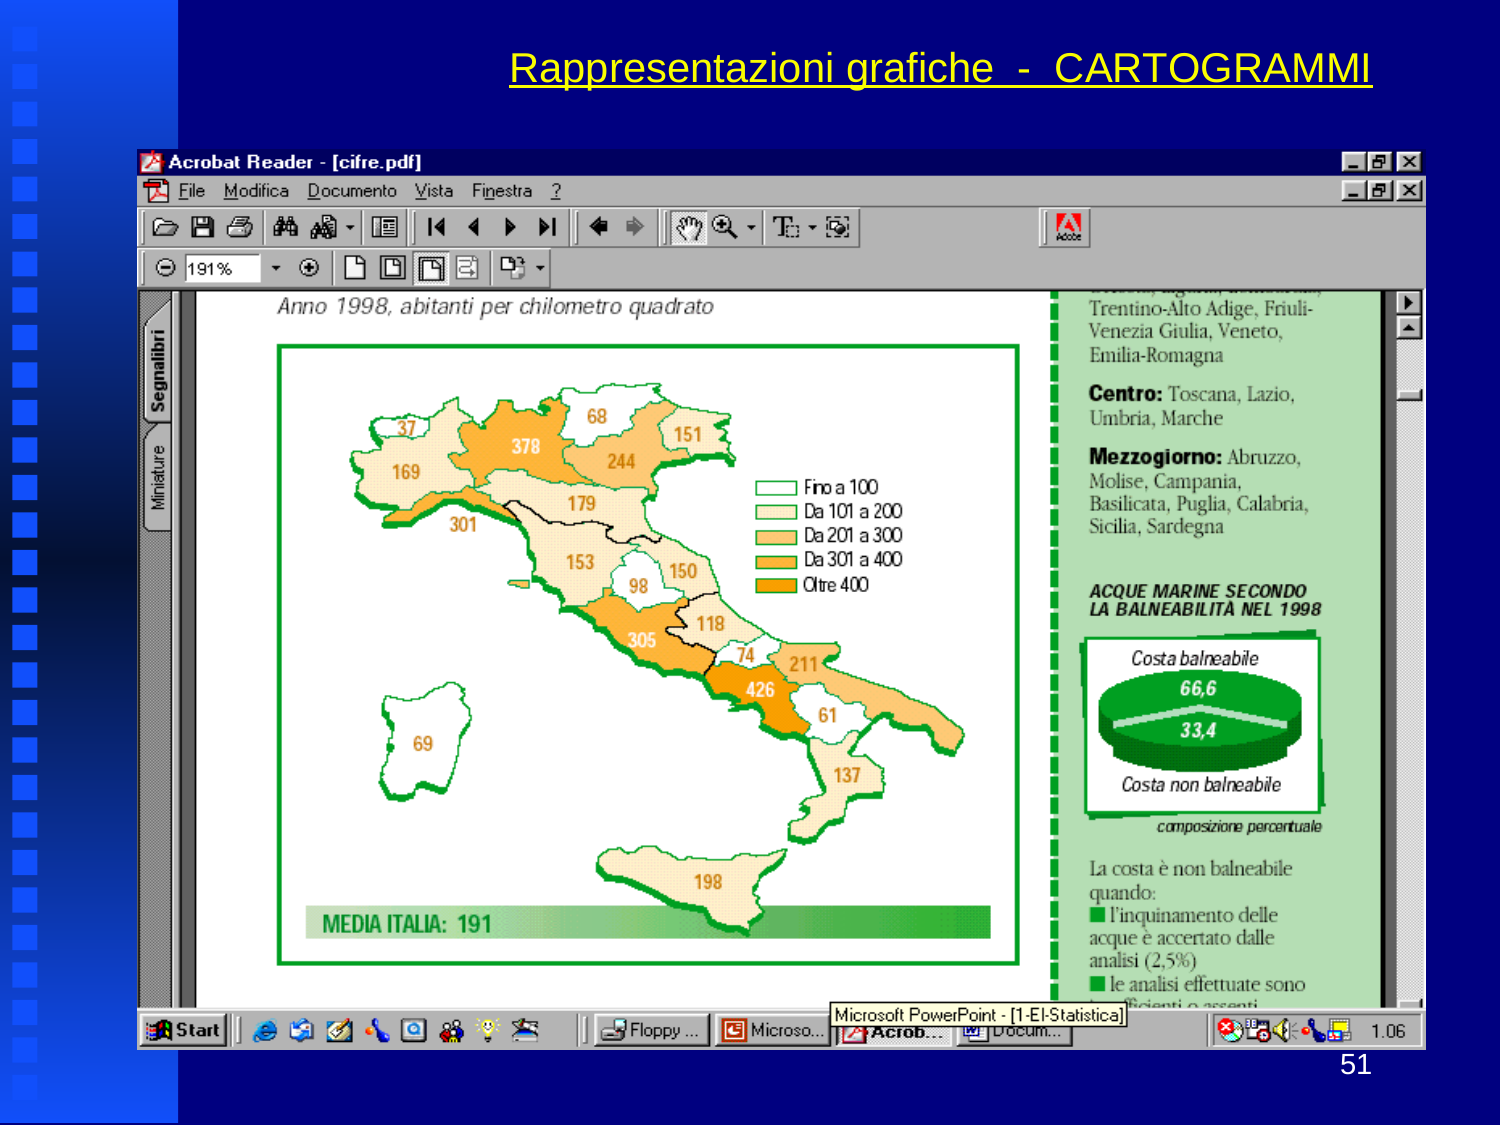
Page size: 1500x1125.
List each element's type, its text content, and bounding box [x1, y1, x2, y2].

text_box <numero> [1074, 1051, 1388, 1101]
picture [137, 149, 1426, 1051]
text_box Rappresentazioni grafiche - CARTOGRAMMI [174, 33, 1388, 99]
